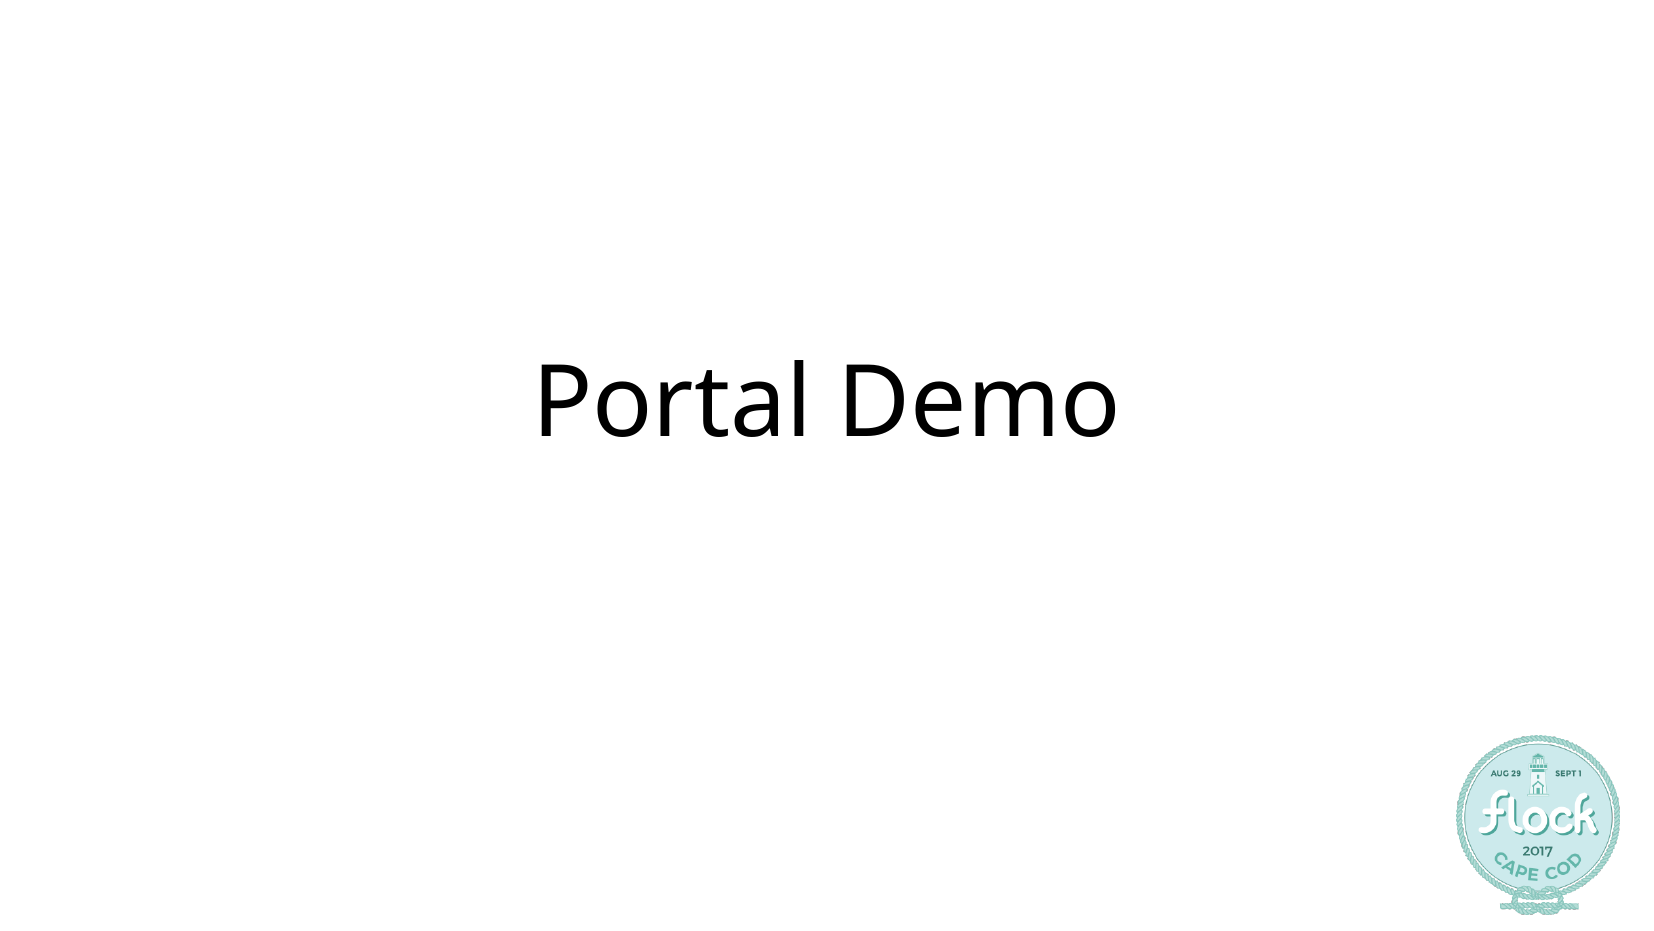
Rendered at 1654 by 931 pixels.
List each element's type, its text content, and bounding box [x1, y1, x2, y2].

picture [1456, 735, 1620, 915]
subtitle Portal Demo [82, 37, 1571, 758]
